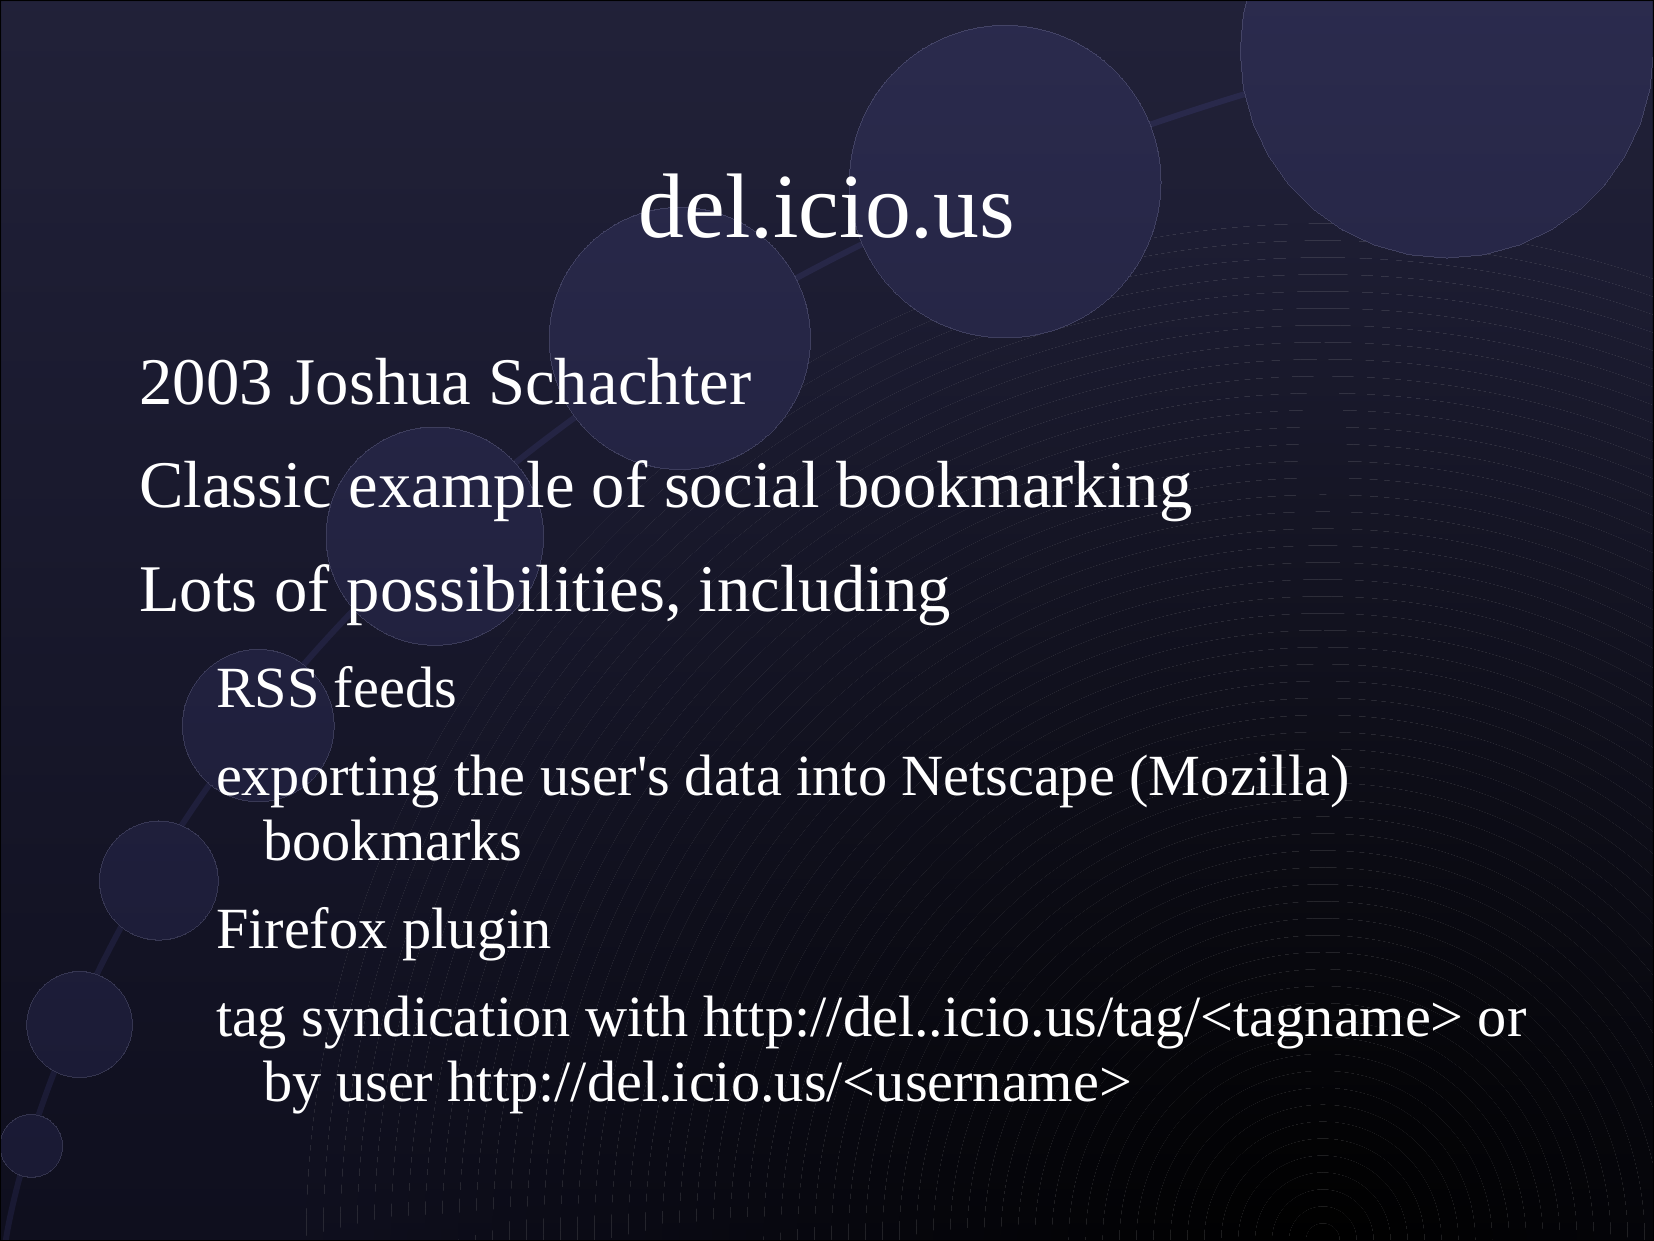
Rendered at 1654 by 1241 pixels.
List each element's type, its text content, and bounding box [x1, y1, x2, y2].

list 2003 Joshua Schachter Classic example of social bookmarking Lots of possibilities, including RSS feeds exporting the user's data into Netscape (Mozilla) bookmarks Firefox plugin tag syndication with http://del..icio.us/tag/<tagname> or by user http://del.icio.us/<username> [121, 344, 1534, 1212]
title del.icio.us [121, 102, 1534, 311]
